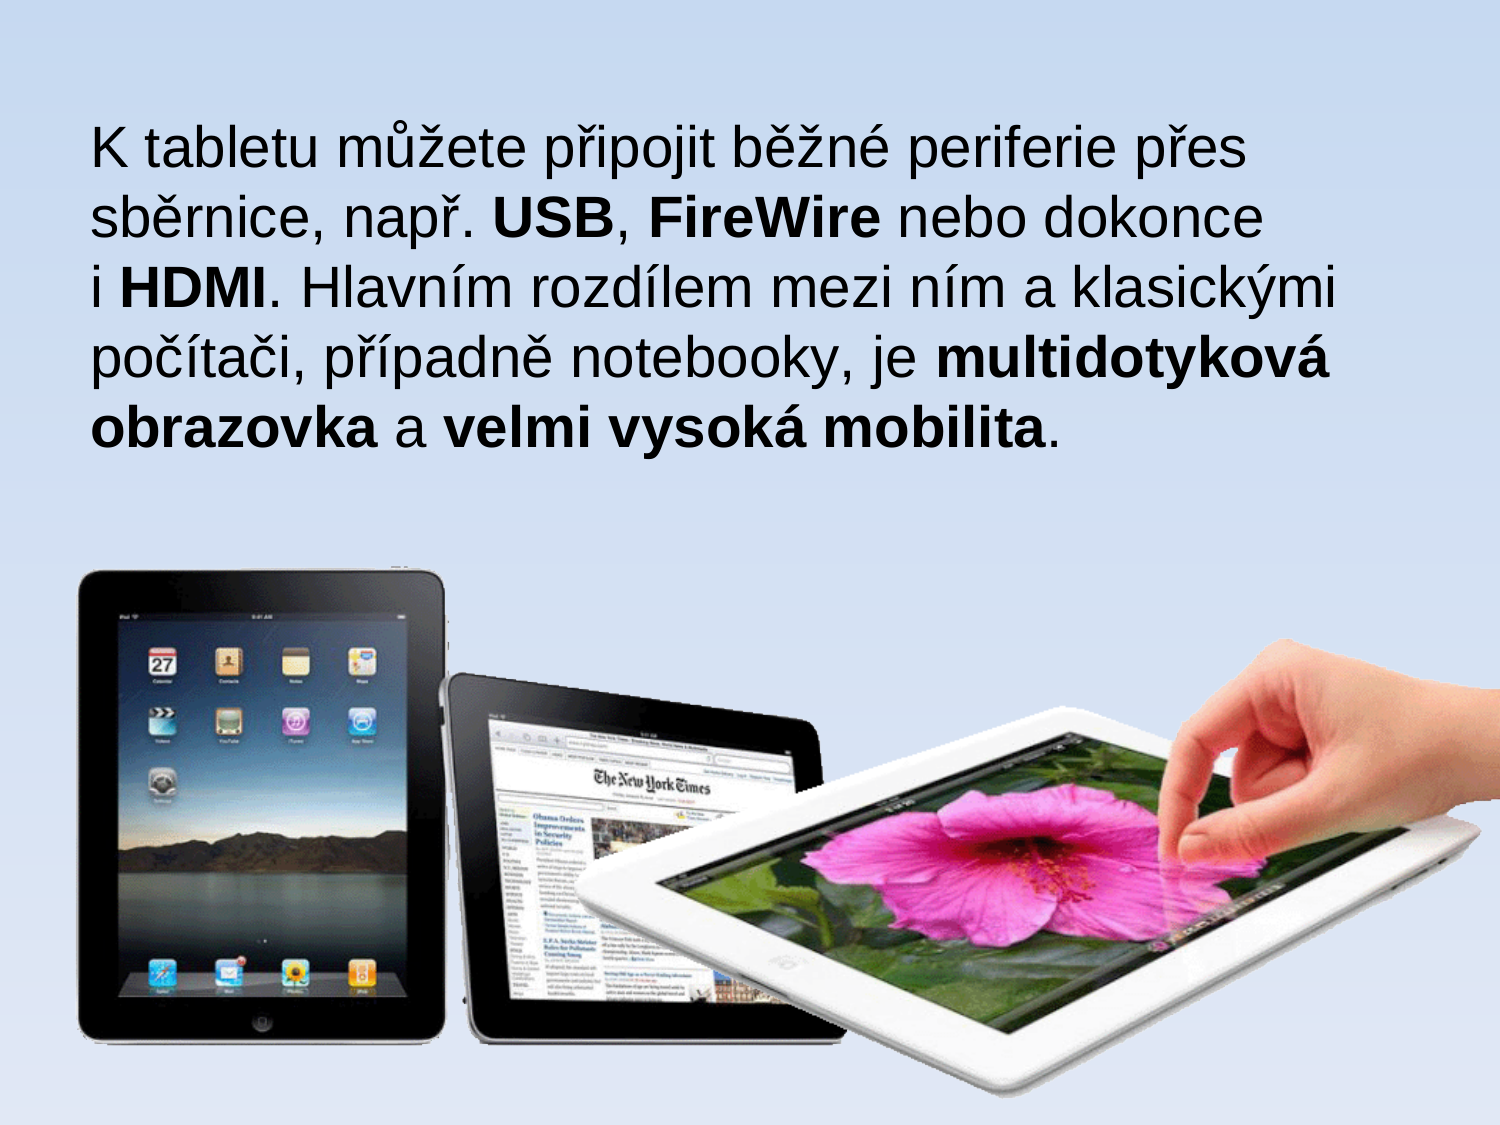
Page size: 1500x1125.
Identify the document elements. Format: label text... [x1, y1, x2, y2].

picture [53, 515, 1500, 1125]
list K tabletu můžete připojit běžné periferie přes sběrnice, např. USB, FireWire nebo dokonce i HDMI. Hlavním rozdílem mezi ním a klasickými počítači, případně notebooky, je multidotyková obrazovka a velmi vysoká mobilita. [75, 101, 1426, 551]
